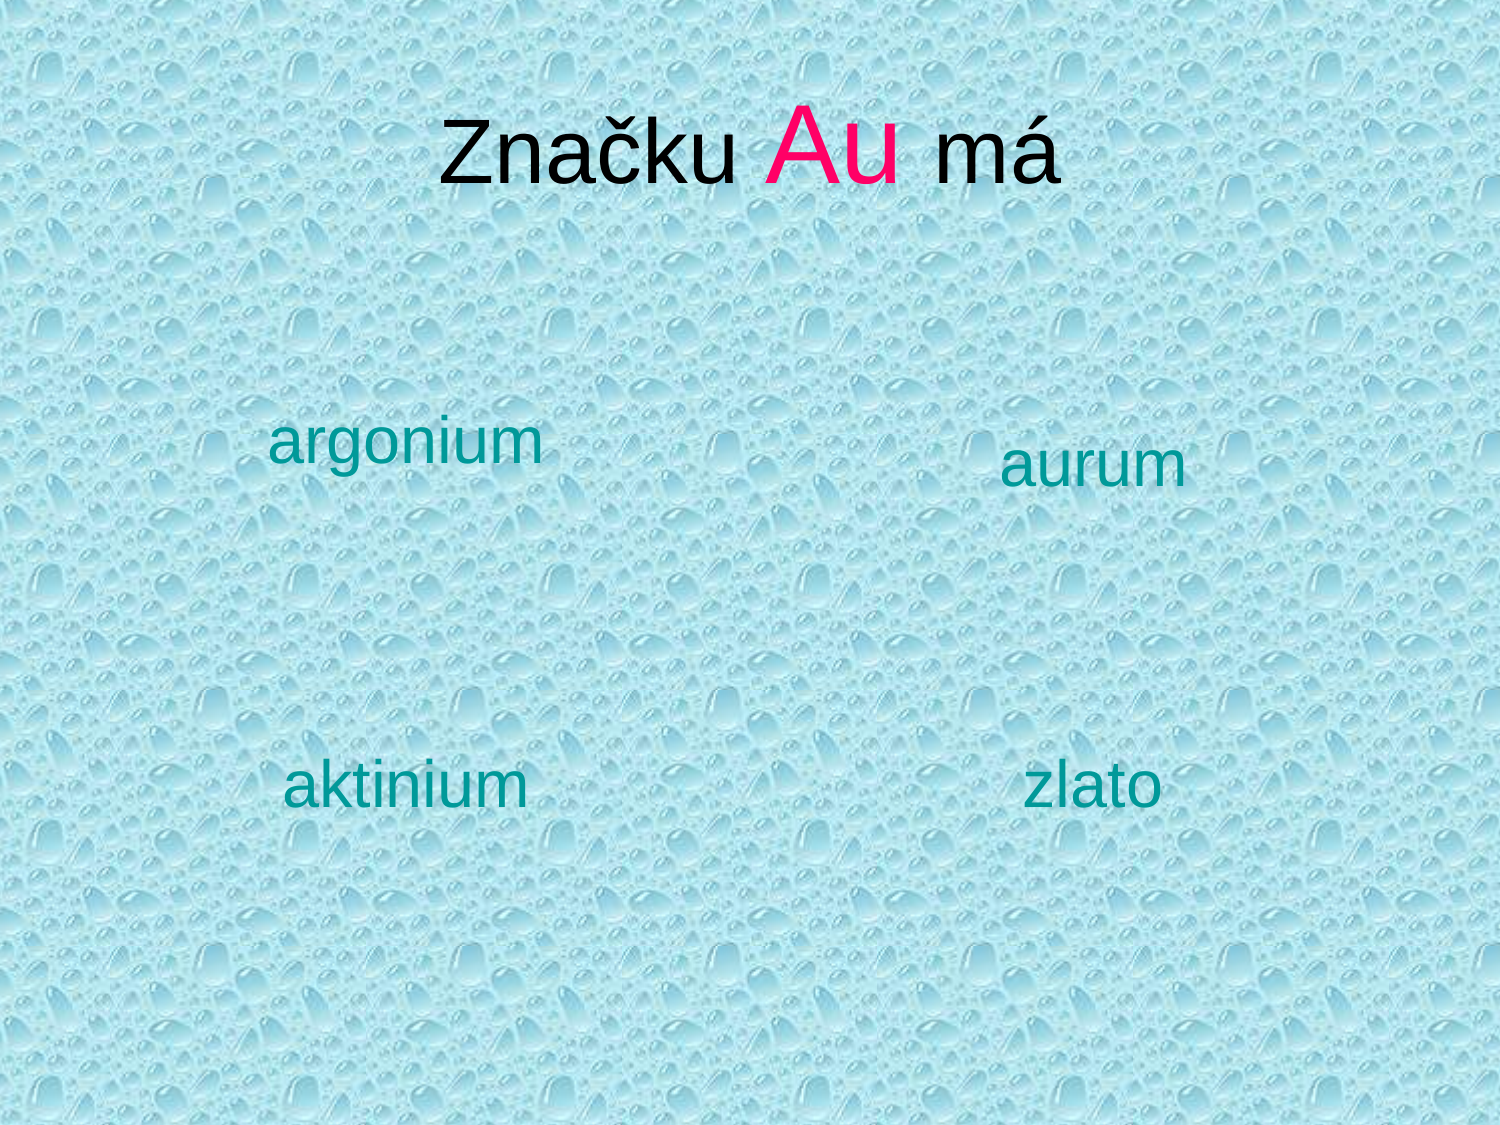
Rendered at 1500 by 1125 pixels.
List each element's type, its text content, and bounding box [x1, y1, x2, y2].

title Značku Au má [75, 45, 1426, 233]
table_header aktinium [75, 646, 737, 1005]
table_header aurum [763, 262, 1425, 621]
table_header zlato [763, 646, 1423, 1005]
table_header argonium [75, 262, 737, 621]
picture [0, 0, 1500, 1125]
